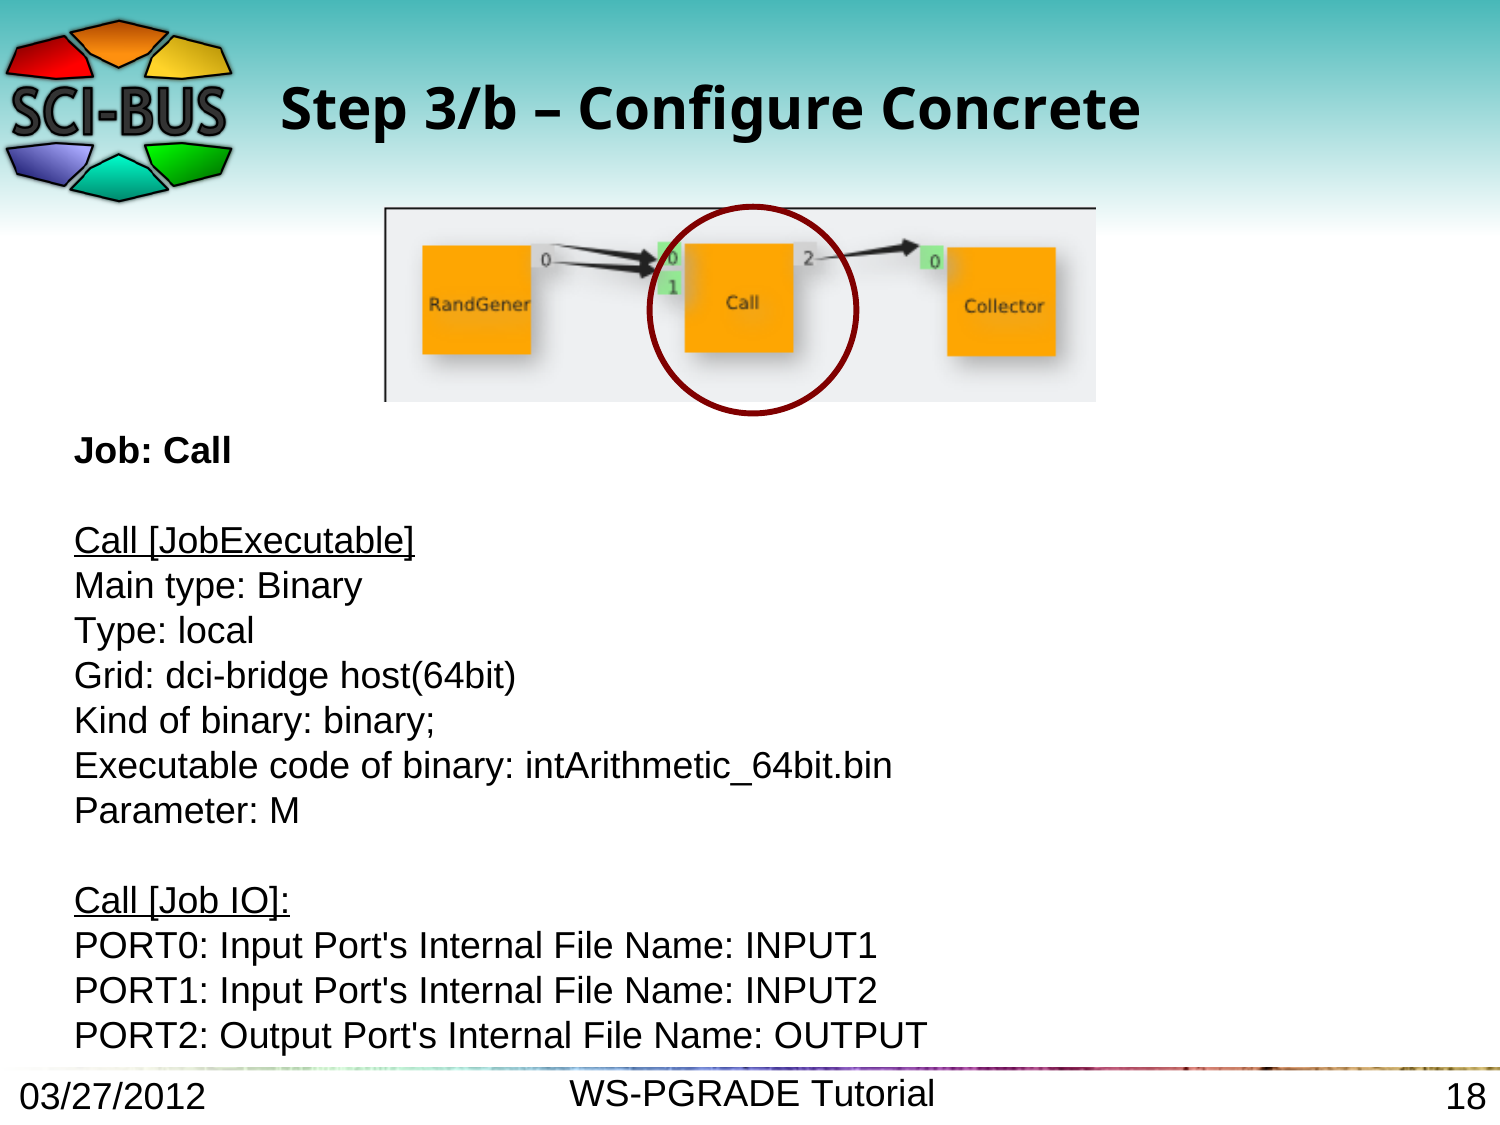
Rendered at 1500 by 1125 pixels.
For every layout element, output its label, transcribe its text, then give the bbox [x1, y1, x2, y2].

picture [653, 210, 853, 402]
picture [0, 1067, 1500, 1125]
text_box Job: Call Call [JobExecutable] Main type: Binary Type: local Grid: dci-bridge host(64bit) Kind of binary: binary; Executable code of binary: intArithmetic_64bit.bin Parameter: M Call [Job IO]: PORT0: Input Port's Internal File Name: INPUT1 PORT1: Input Port's Internal File Name: INPUT2 PORT2: Output Port's Internal File Name: OUTPUT [59, 418, 1201, 1063]
picture [780, 206, 1096, 402]
title Step 3/b – Configure Concrete [265, 29, 1477, 183]
picture [0, 15, 237, 207]
picture [383, 206, 726, 402]
